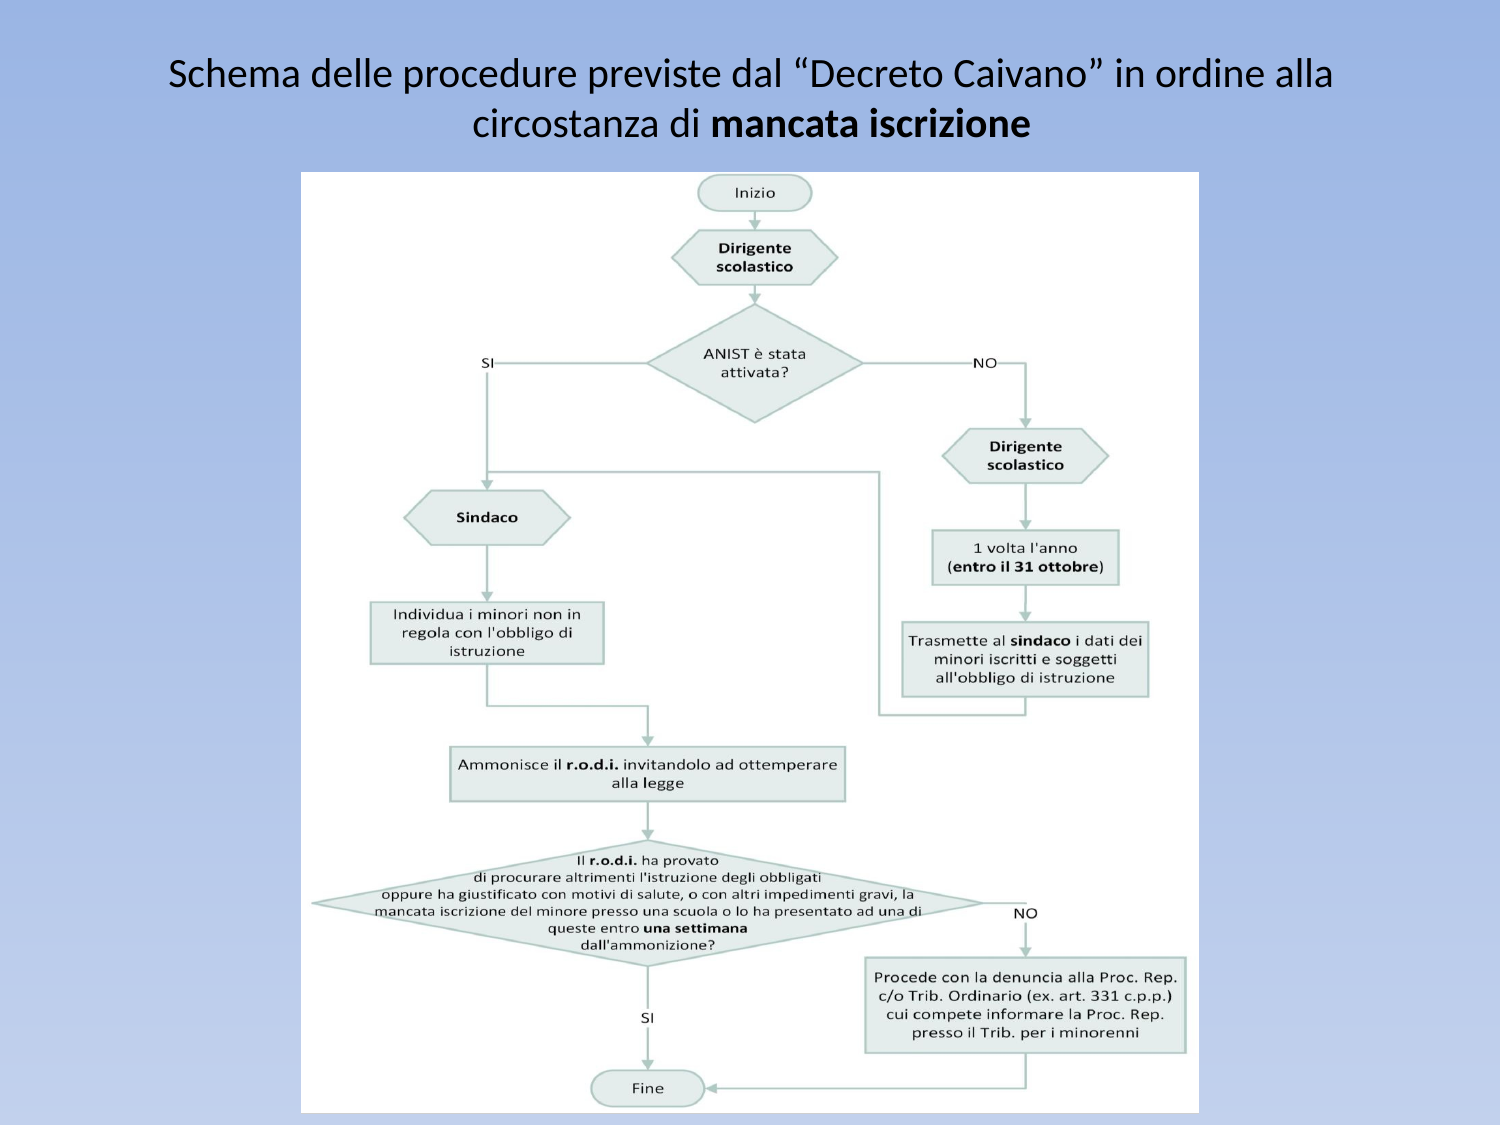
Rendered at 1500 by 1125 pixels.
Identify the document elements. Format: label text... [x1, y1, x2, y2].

title Schema delle procedure previste dal “Decreto Caivano” in ordine alla circostanza di mancata iscrizione [76, 2, 1427, 190]
picture [301, 172, 1199, 1115]
